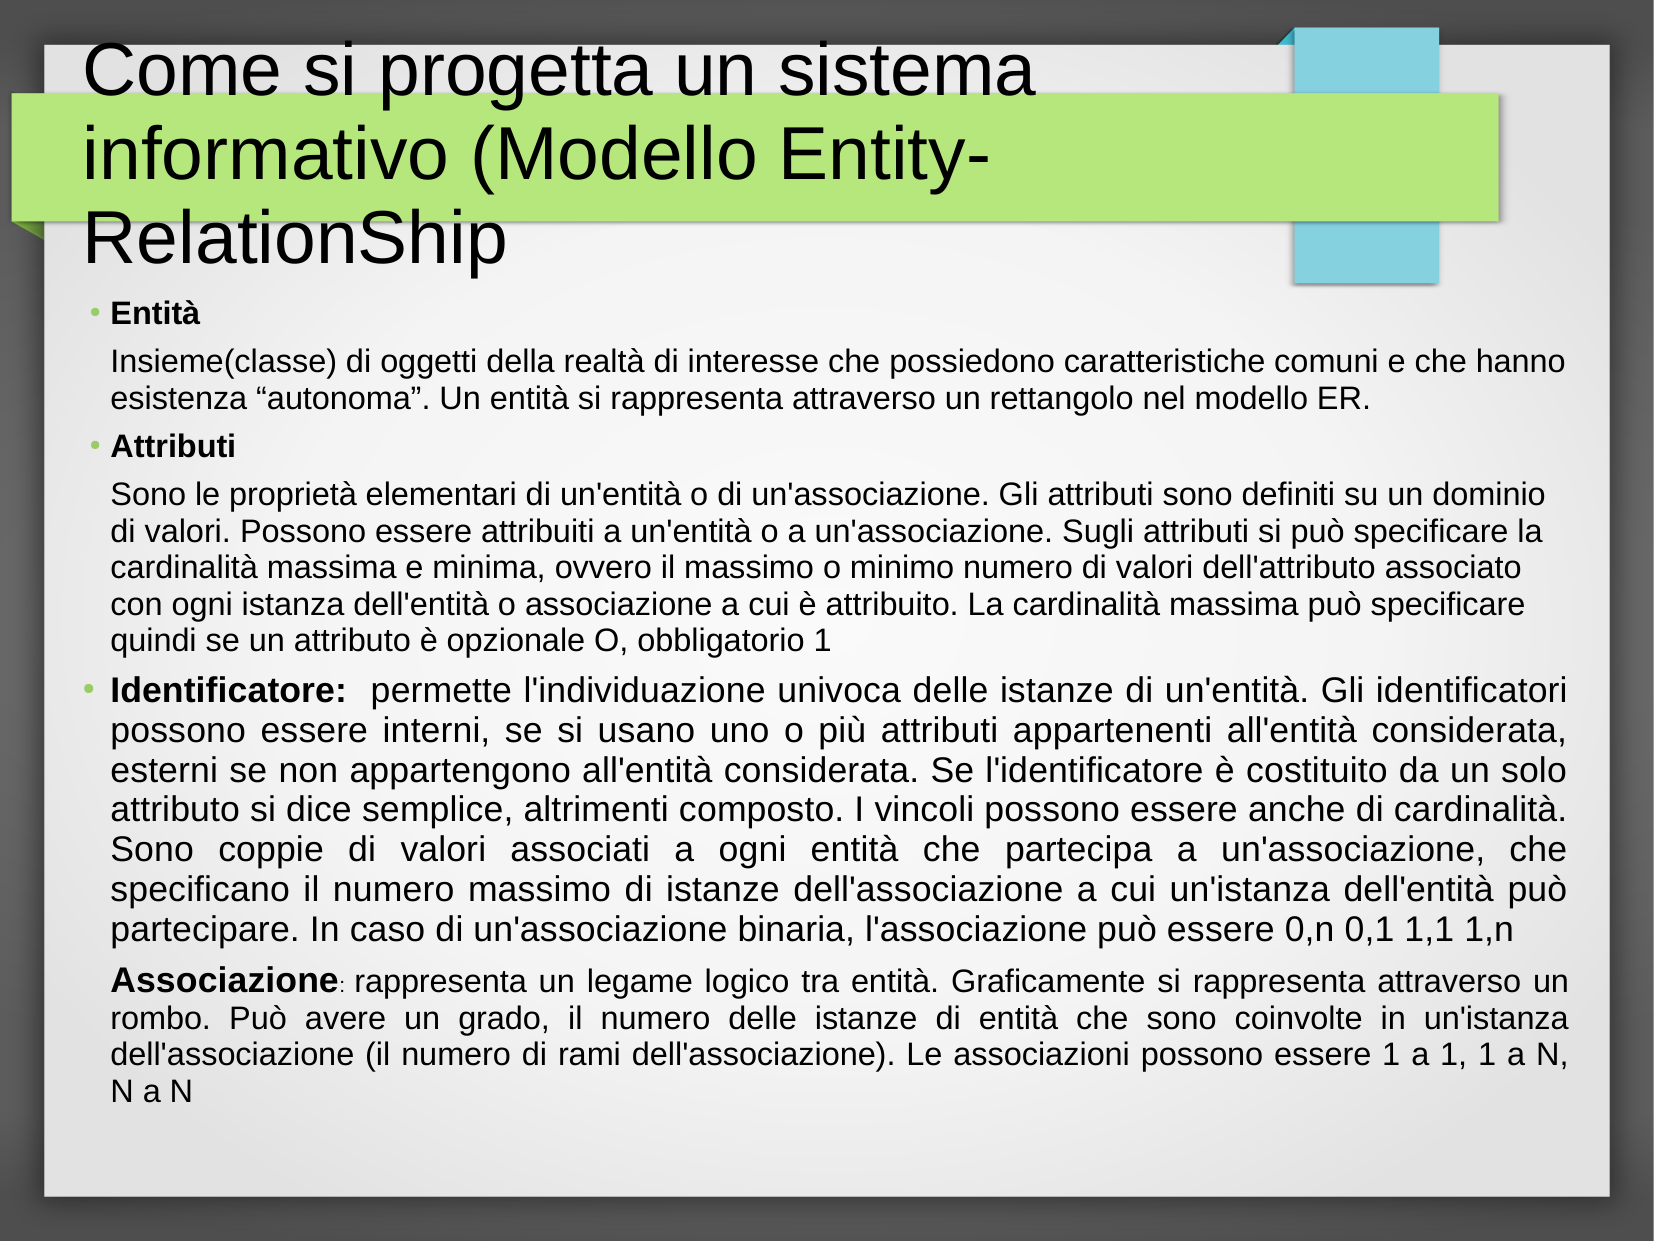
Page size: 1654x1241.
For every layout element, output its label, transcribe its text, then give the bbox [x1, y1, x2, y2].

title Come si progetta un sistema informativo (Modello Entity-RelationShip [82, 28, 1264, 279]
list Entità Insieme(classe) di oggetti della realtà di interesse che possiedono caratteristiche comuni e che hanno esistenza “autonoma”. Un entità si rappresenta attraverso un rettangolo nel modello ER. Attributi Sono le proprietà elementari di un'entità o di un'associazione. Gli attributi sono definiti su un dominio di valori. Possono essere attribuiti a un'entità o a un'associazione. Sugli attributi si può specificare la cardinalità massima e minima, ovvero il massimo o minimo numero di valori dell'attributo associato con ogni istanza dell'entità o associazione a cui è attribuito. La cardinalità massima può specificare quindi se un attributo è opzionale O, obbligatorio 1 Identificatore: permette l'individuazione univoca delle istanze di un'entità. Gli identificatori possono essere interni, se si usano uno o più attributi appartenenti all'entità considerata, esterni se non appartengono all'entità considerata. Se l'identificatore è costituito da un solo attributo si dice semplice, altrimenti composto. I vincoli possono essere anche di cardinalità. Sono coppie di valori associati a ogni entità che partecipa a un'associazione, che specificano il numero massimo di istanze dell'associazione a cui un'istanza dell'entità può partecipare. In caso di un'associazione binaria, l'associazione può essere 0,n 0,1 1,1 1,n Associazione: rappresenta un legame logico tra entità. Graficamente si rappresenta attraverso un rombo. Può avere un grado, il numero delle istanze di entità che sono coinvolte in un'istanza dell'associazione (il numero di rami dell'associazione). Le associazioni possono essere 1 a 1, 1 a N, N a N [82, 295, 1571, 1158]
picture [0, 0, 1654, 1241]
